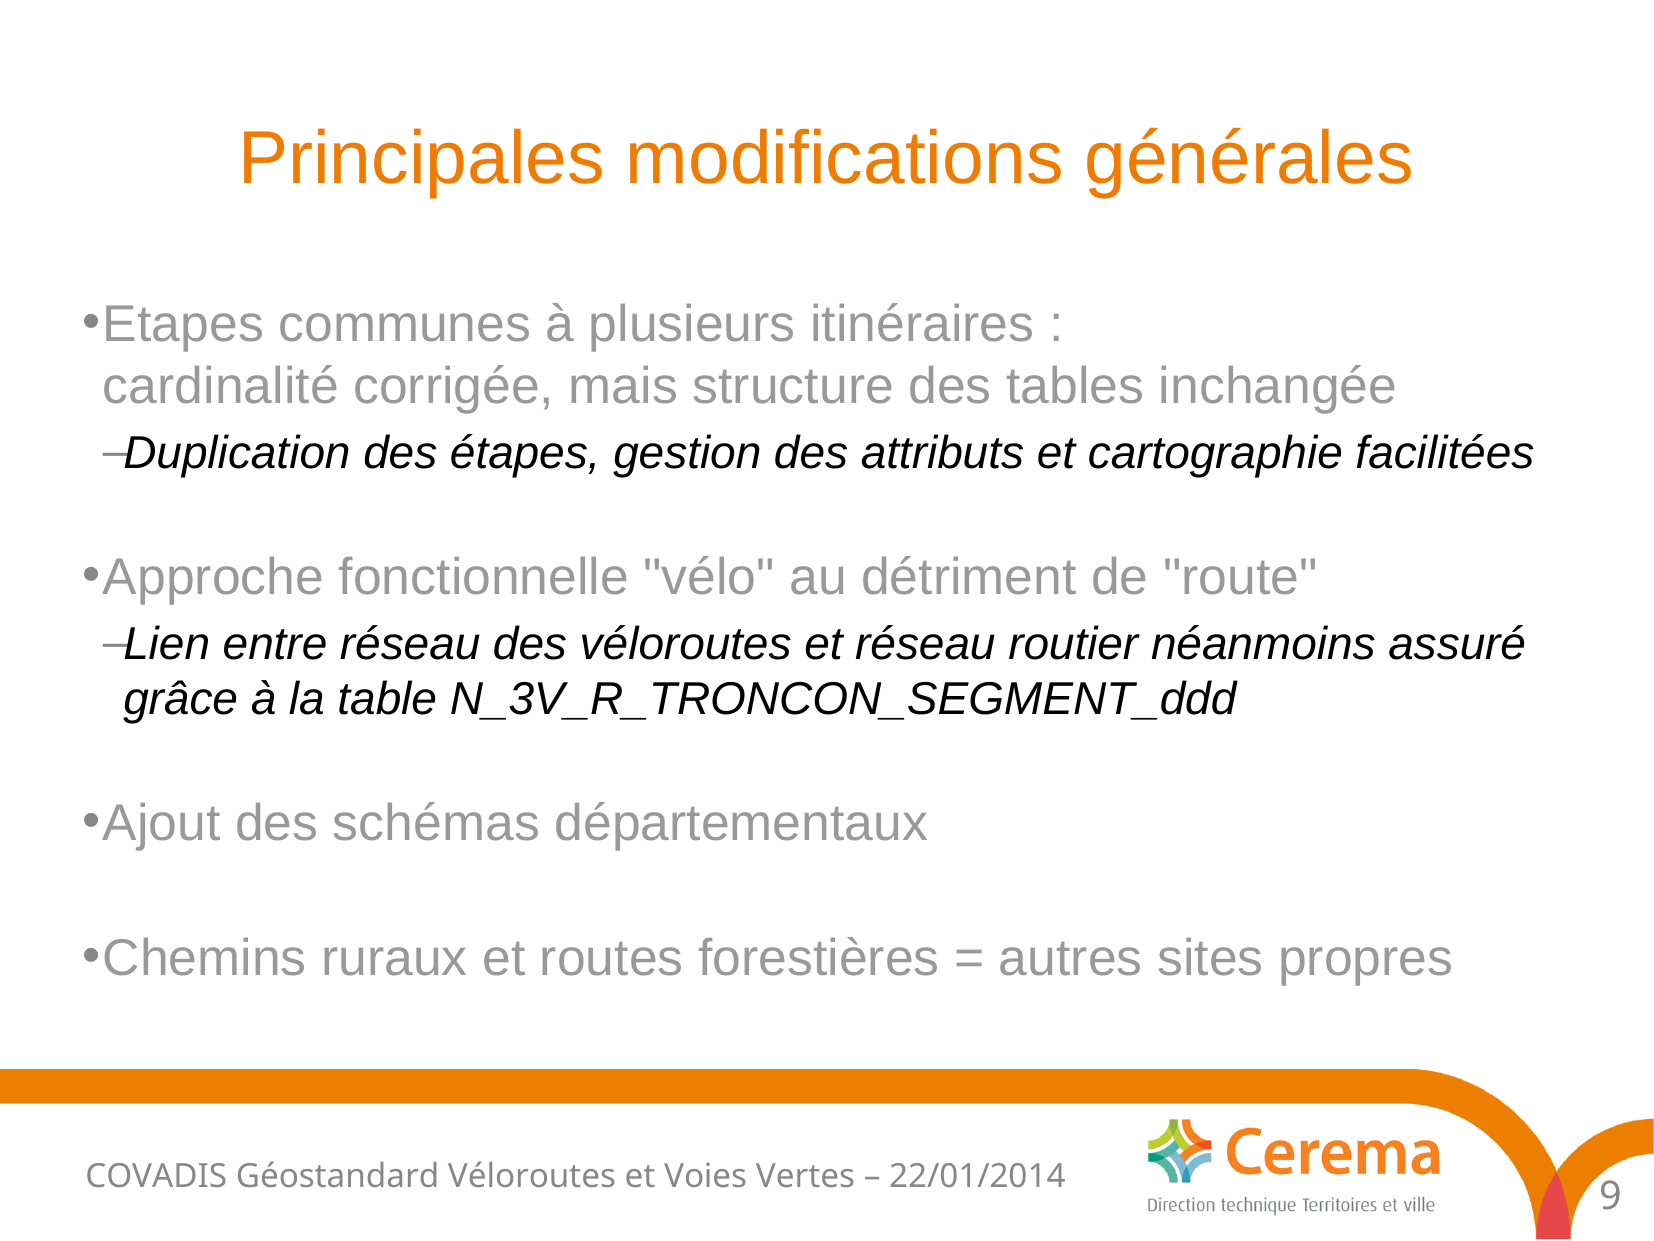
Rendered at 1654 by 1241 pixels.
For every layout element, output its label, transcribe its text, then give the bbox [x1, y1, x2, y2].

title Principales modifications générales [82, 49, 1571, 257]
picture [0, 1069, 1654, 1239]
list Etapes communes à plusieurs itinéraires : cardinalité corrigée, mais structure des tables inchangée Duplication des étapes, gestion des attributs et cartographie facilitées Approche fonctionnelle "vélo" au détriment de "route" Lien entre réseau des véloroutes et réseau routier néanmoins assuré grâce à la table N_3V_R_TRONCON_SEGMENT_ddd Ajout des schémas départementaux Chemins ruraux et routes forestières = autres sites propres [82, 290, 1538, 1010]
